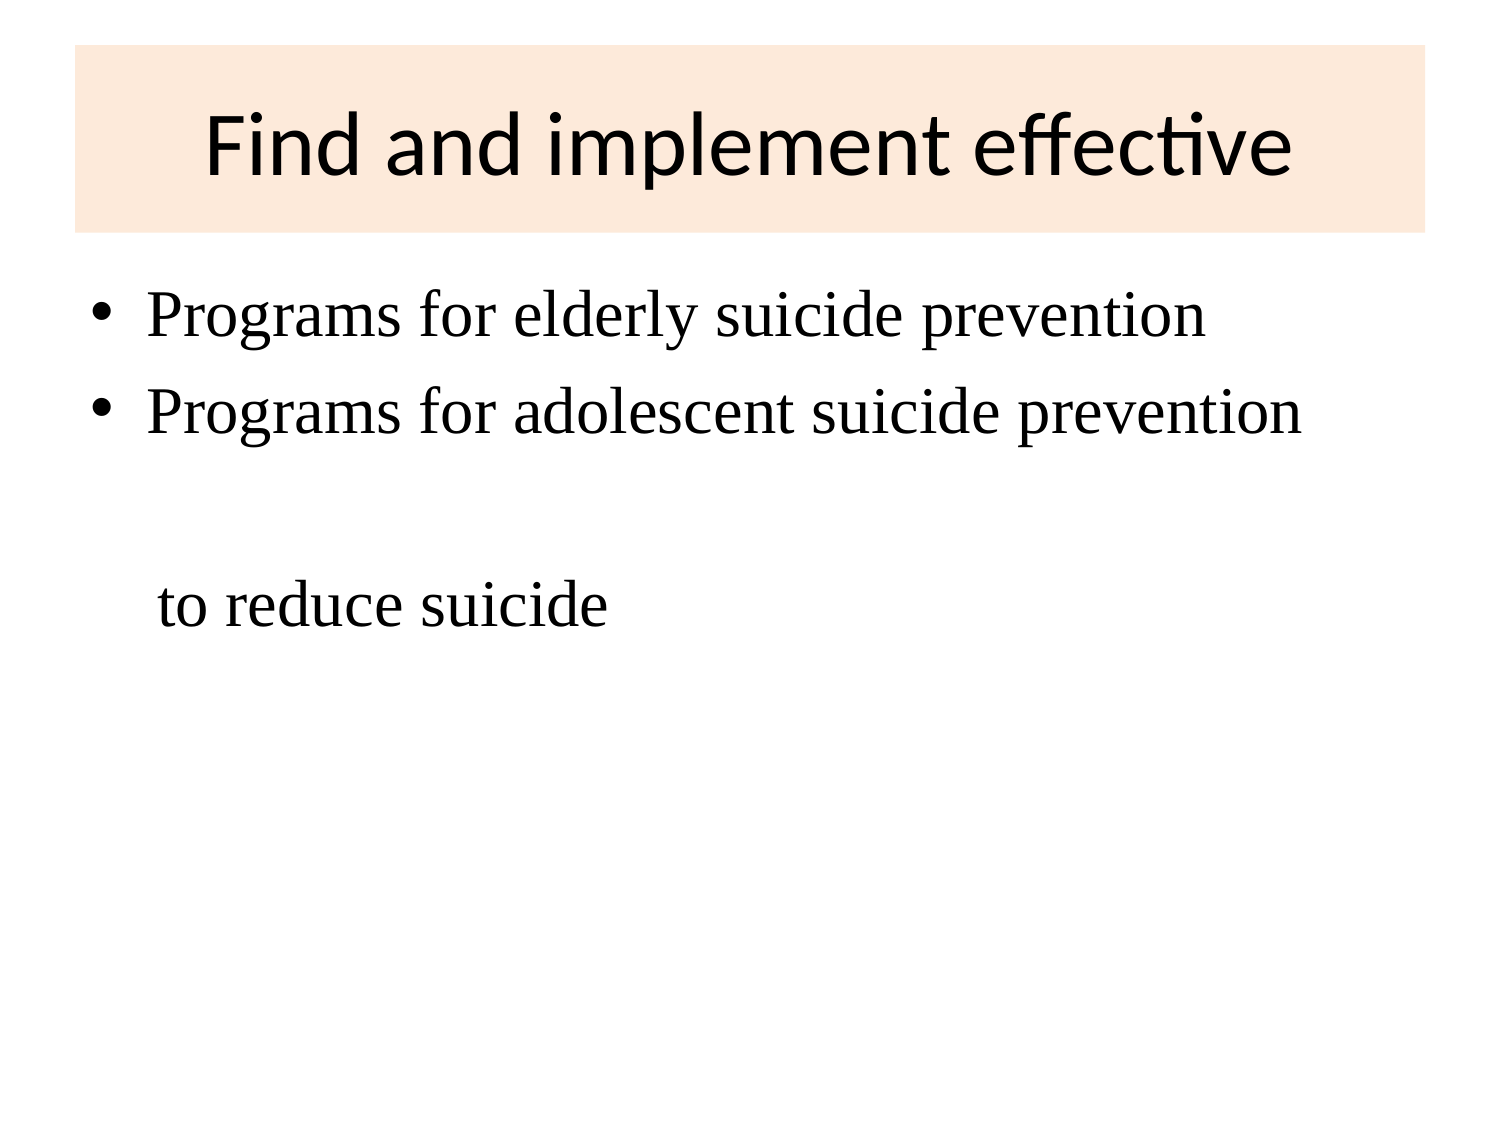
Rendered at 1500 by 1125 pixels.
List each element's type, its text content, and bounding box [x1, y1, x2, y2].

list Programs for elderly suicide prevention Programs for adolescent suicide prevention to reduce suicide [75, 262, 1426, 1005]
title Find and implement effective [75, 45, 1426, 233]
